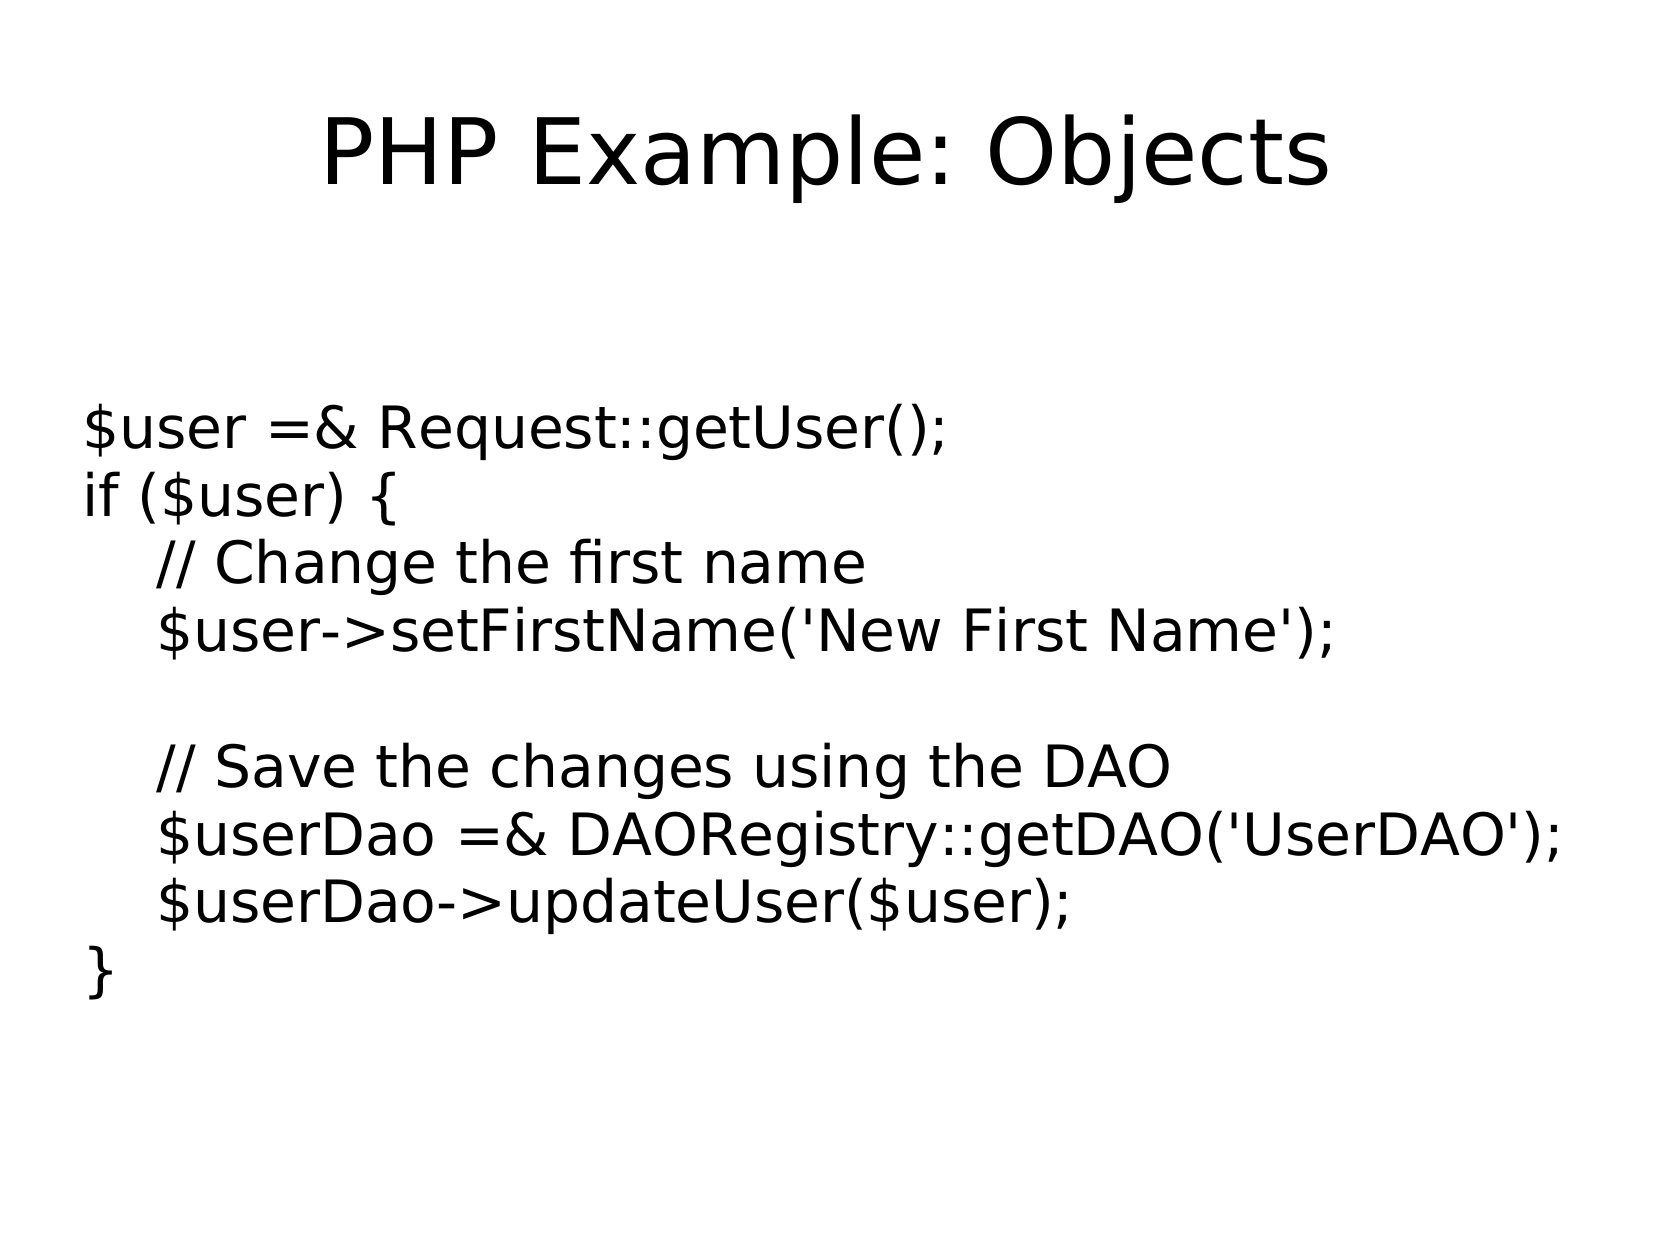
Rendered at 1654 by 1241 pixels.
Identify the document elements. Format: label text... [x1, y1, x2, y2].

subtitle $user =& Request::getUser(); if ($user) { // Change the first name $user->setFirstName('New First Name'); // Save the changes using the DAO $userDao =& DAORegistry::getDAO('UserDAO'); $userDao->updateUser($user); } [82, 297, 1571, 1102]
title PHP Example: Objects [82, 49, 1571, 257]
